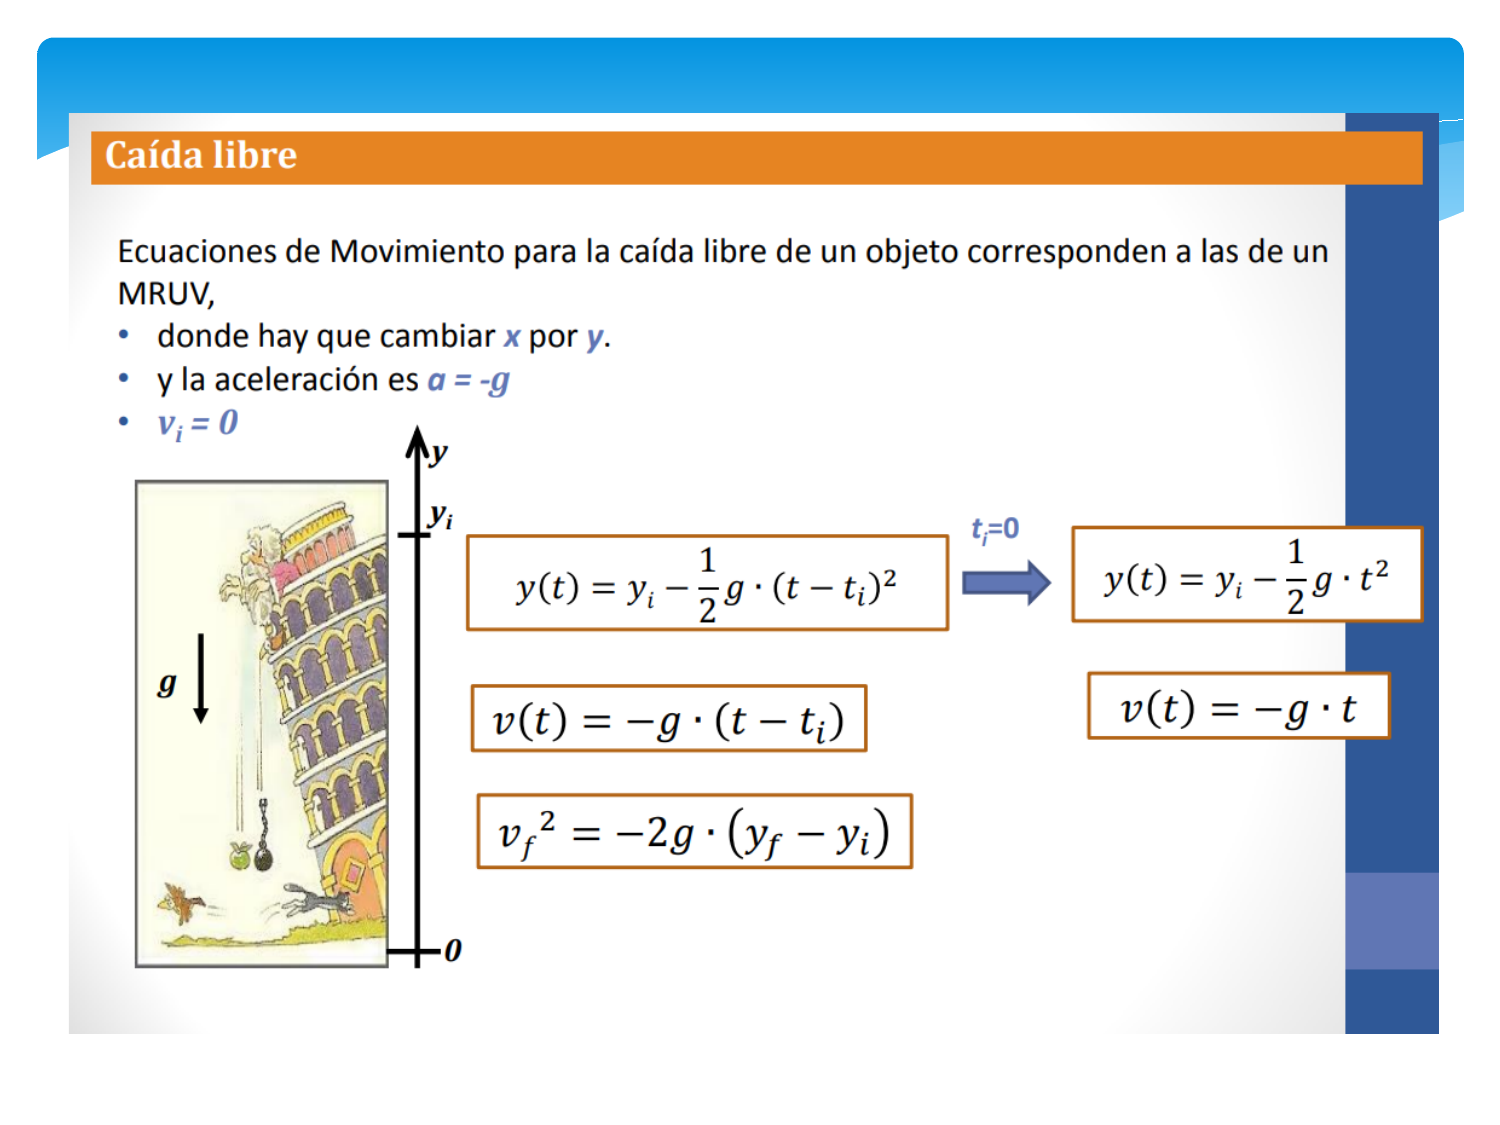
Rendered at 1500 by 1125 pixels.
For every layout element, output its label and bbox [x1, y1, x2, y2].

picture [68, 113, 1439, 1034]
